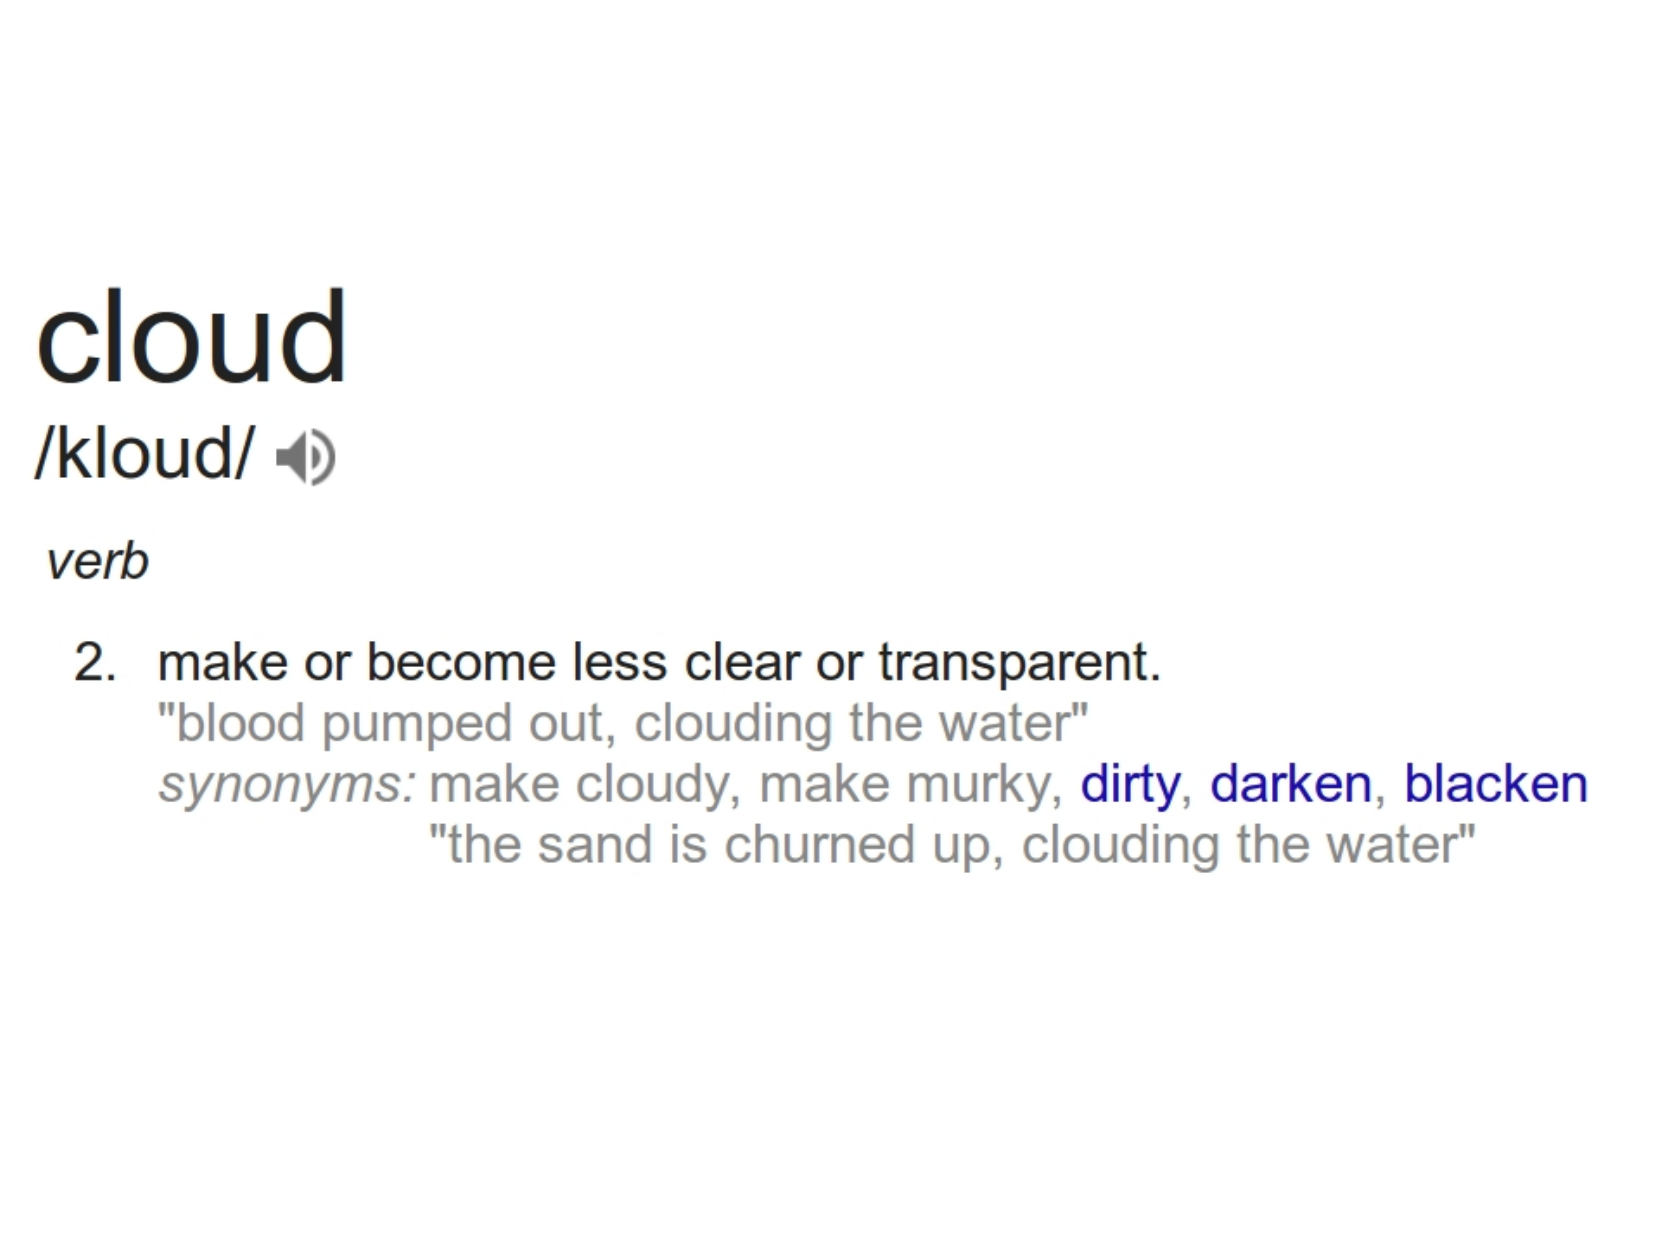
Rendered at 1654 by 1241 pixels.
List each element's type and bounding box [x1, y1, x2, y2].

picture [0, 282, 1654, 901]
